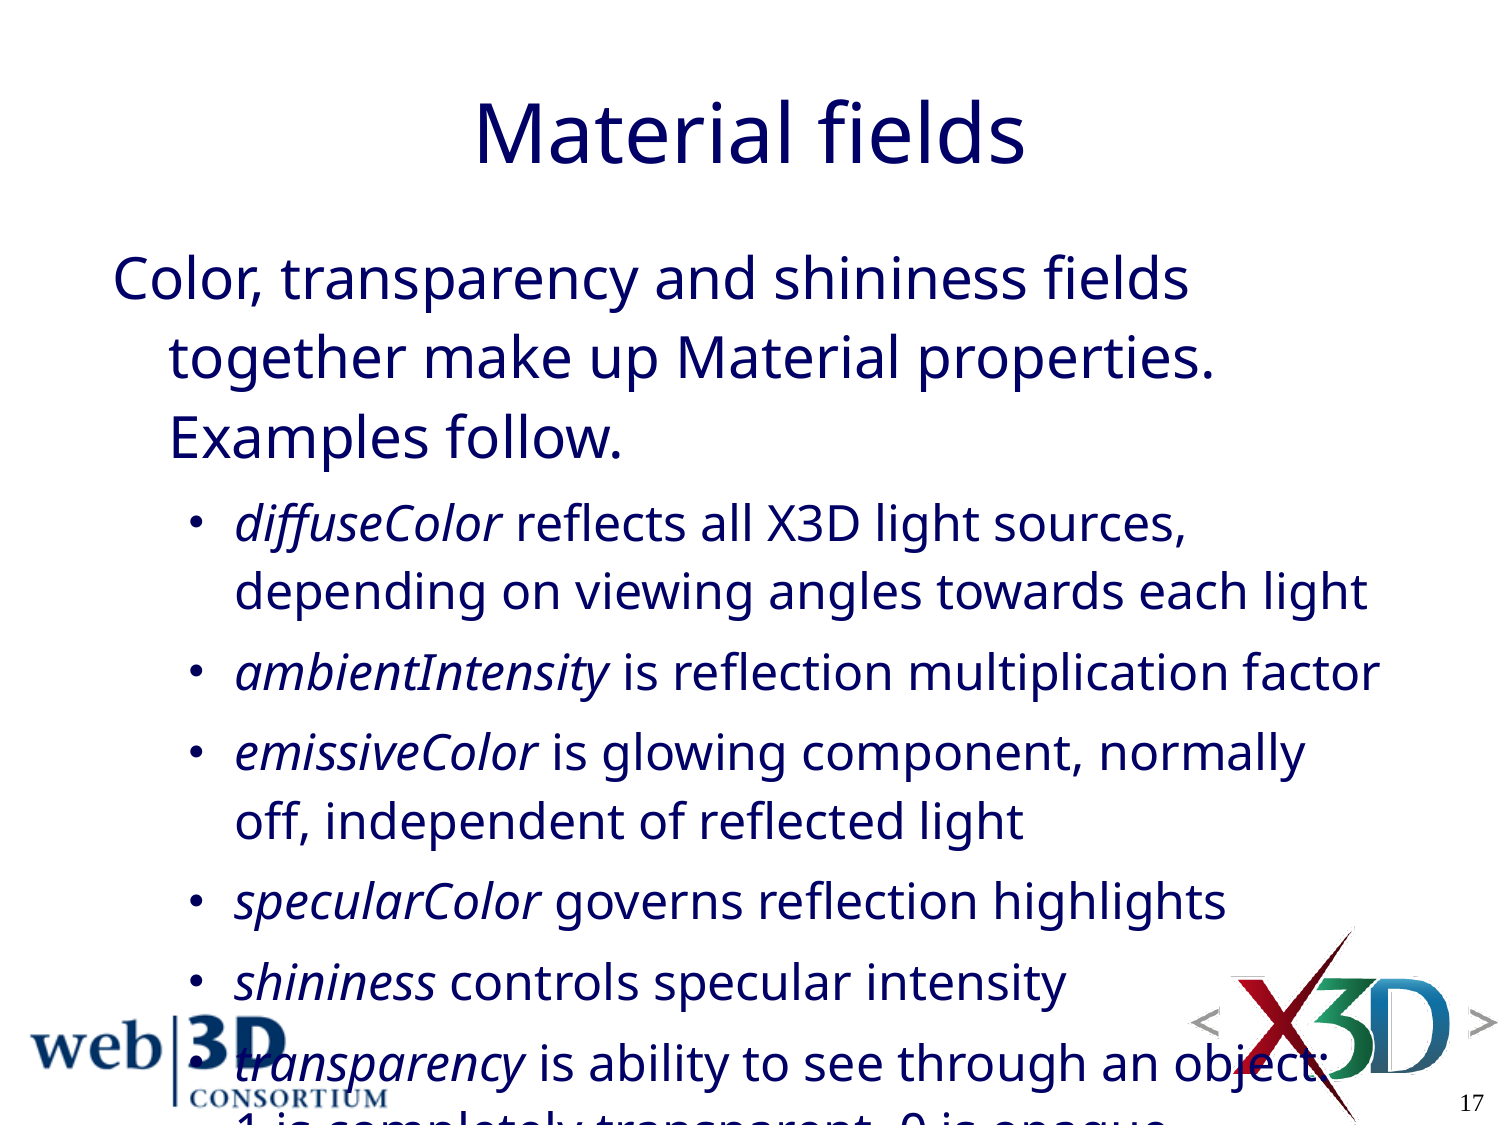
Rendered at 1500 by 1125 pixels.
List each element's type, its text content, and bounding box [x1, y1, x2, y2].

picture [12, 998, 413, 1118]
picture [1187, 926, 1500, 1125]
picture [1187, 1057, 1196, 1078]
list Color, transparency and shininess fields together make up Material properties. Examples follow. diffuseColor reflects all X3D light sources, depending on viewing angles towards each light ambientIntensity is reflection multiplication factor emissiveColor is glowing component, normally off, independent of reflected light specularColor governs reflection highlights shininess controls specular intensity transparency is ability to see through an object: 1 is completely transparent, 0 is opaque [112, 237, 1388, 1000]
title Material fields [112, 37, 1388, 226]
